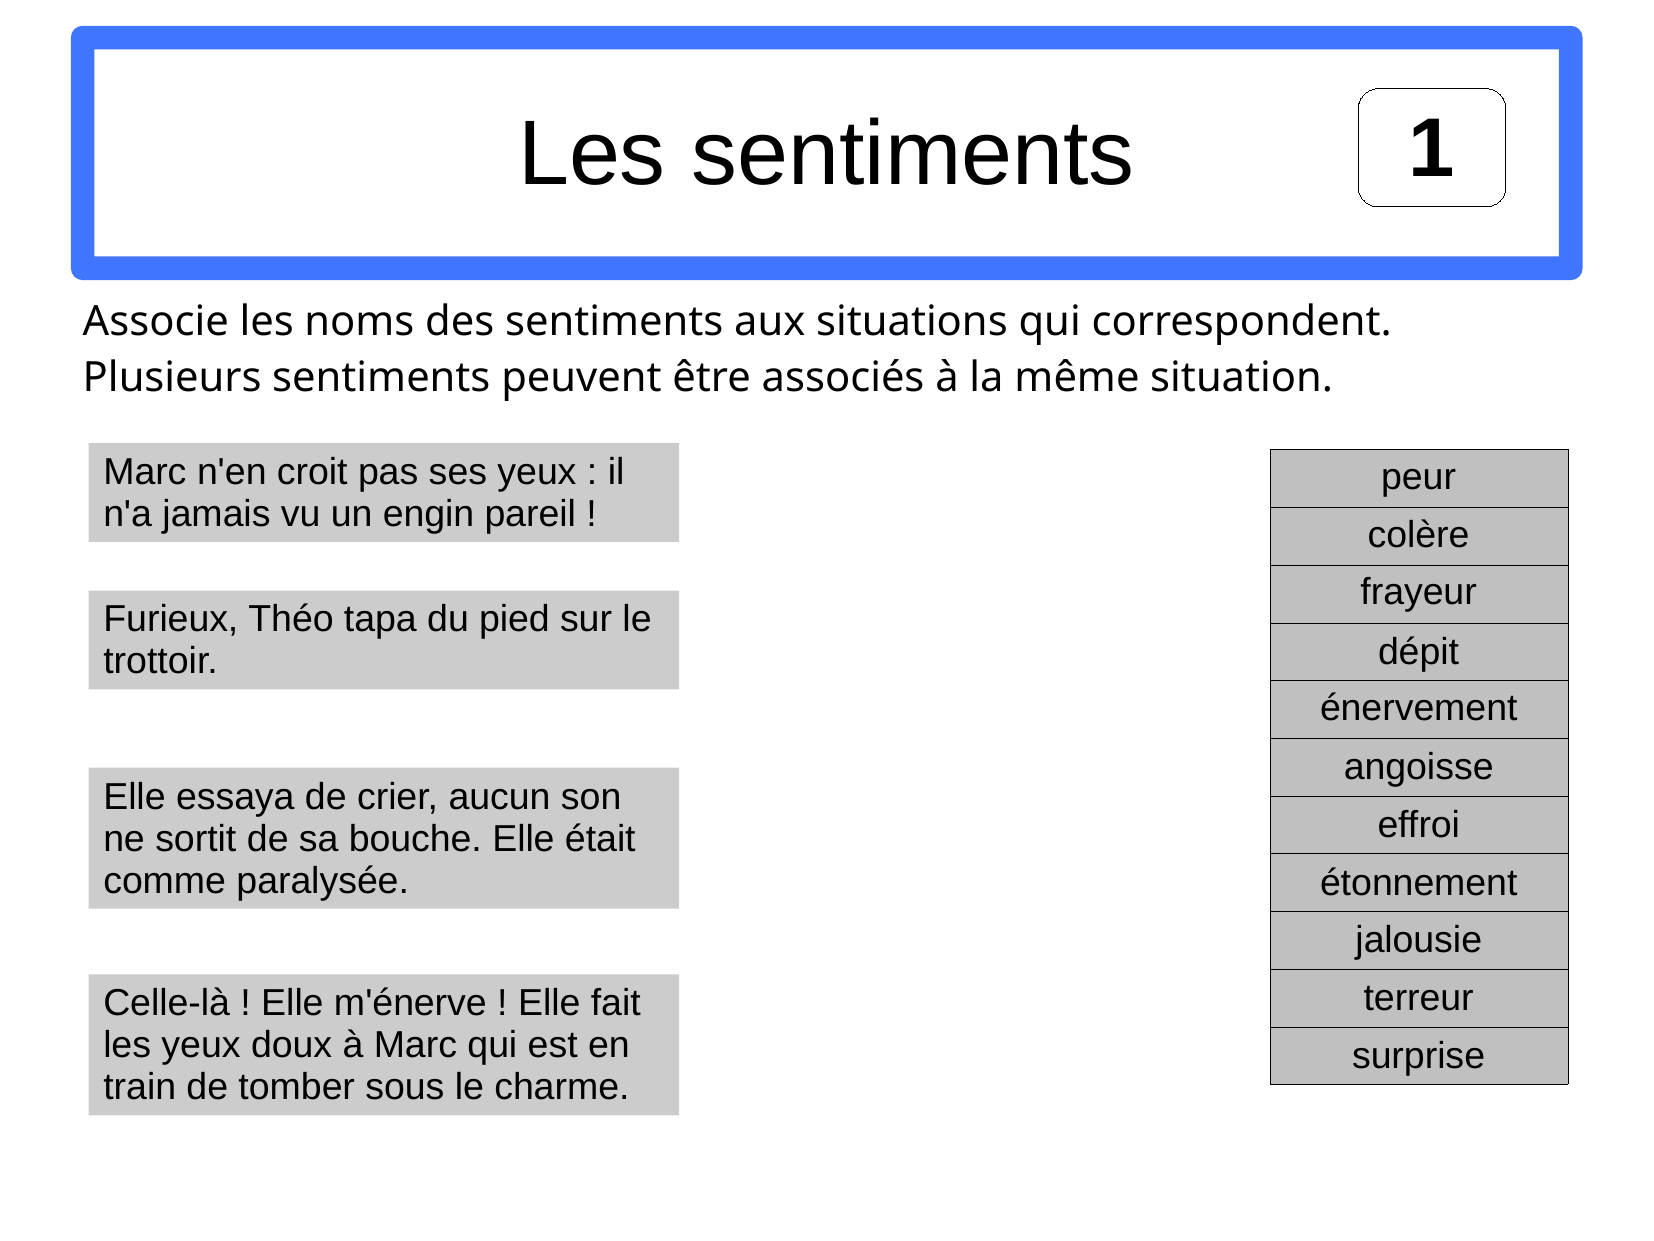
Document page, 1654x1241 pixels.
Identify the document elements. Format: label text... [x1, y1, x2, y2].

title Les sentiments [82, 37, 1571, 269]
table_cell effroi [1271, 797, 1568, 853]
text_box Marc n'en croit pas ses yeux : il n'a jamais vu un engin pareil ! [88, 442, 680, 542]
table_cell énervement [1271, 681, 1568, 738]
table_cell angoisse [1271, 739, 1568, 796]
text_box Elle essaya de crier, aucun son ne sortit de sa bouche. Elle était comme paralysée. [88, 767, 680, 909]
subtitle Associe les noms des sentiments aux situations qui correspondent. Plusieurs sentiments peuvent être associés à la même situation. [82, 290, 1571, 1109]
text_box Celle-là ! Elle m'énerve ! Elle fait les yeux doux à Marc qui est en train de tomber sous le charme. [88, 974, 680, 1116]
table_cell terreur [1271, 970, 1568, 1027]
table_cell surprise [1271, 1028, 1568, 1084]
table_cell dépit [1271, 624, 1568, 680]
table_header peur [1271, 450, 1568, 507]
text_box 1 [1358, 88, 1506, 207]
table_cell jalousie [1271, 912, 1568, 969]
table_cell colère [1271, 508, 1568, 565]
table_cell frayeur [1271, 566, 1568, 623]
table_cell étonnement [1271, 854, 1568, 911]
text_box Furieux, Théo tapa du pied sur le trottoir. [88, 590, 680, 690]
